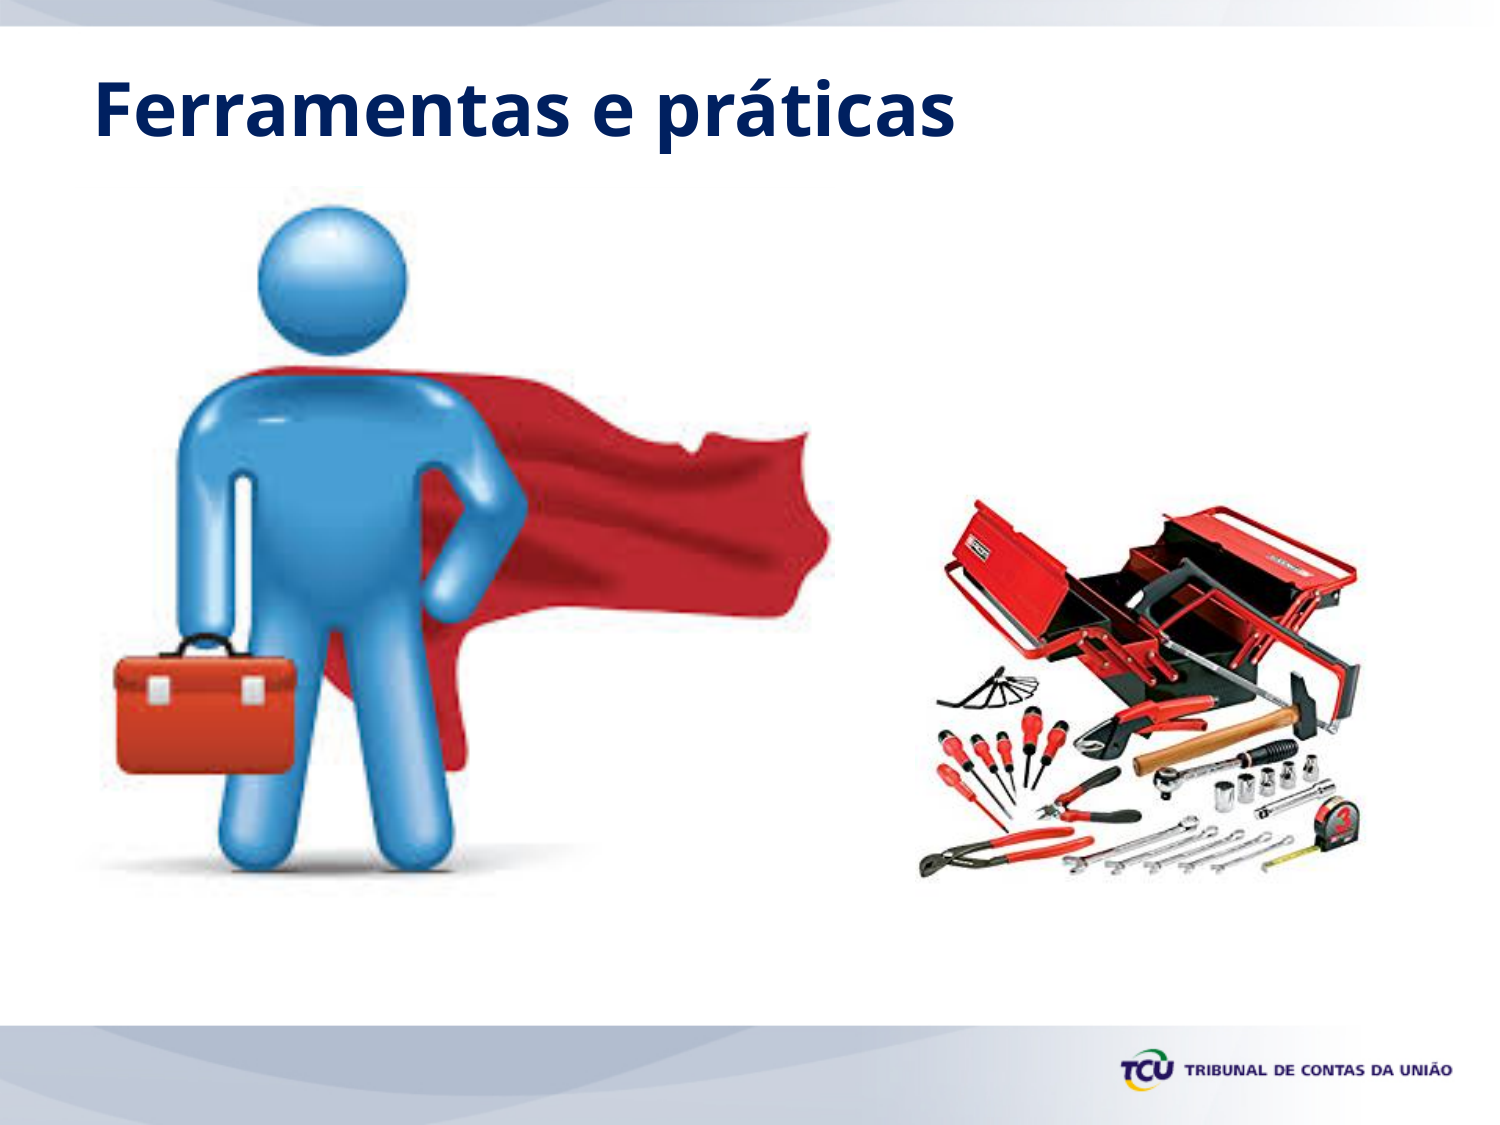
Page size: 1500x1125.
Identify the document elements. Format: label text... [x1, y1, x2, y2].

title Ferramentas e práticas [77, 54, 1428, 159]
picture [0, 0, 1500, 1125]
